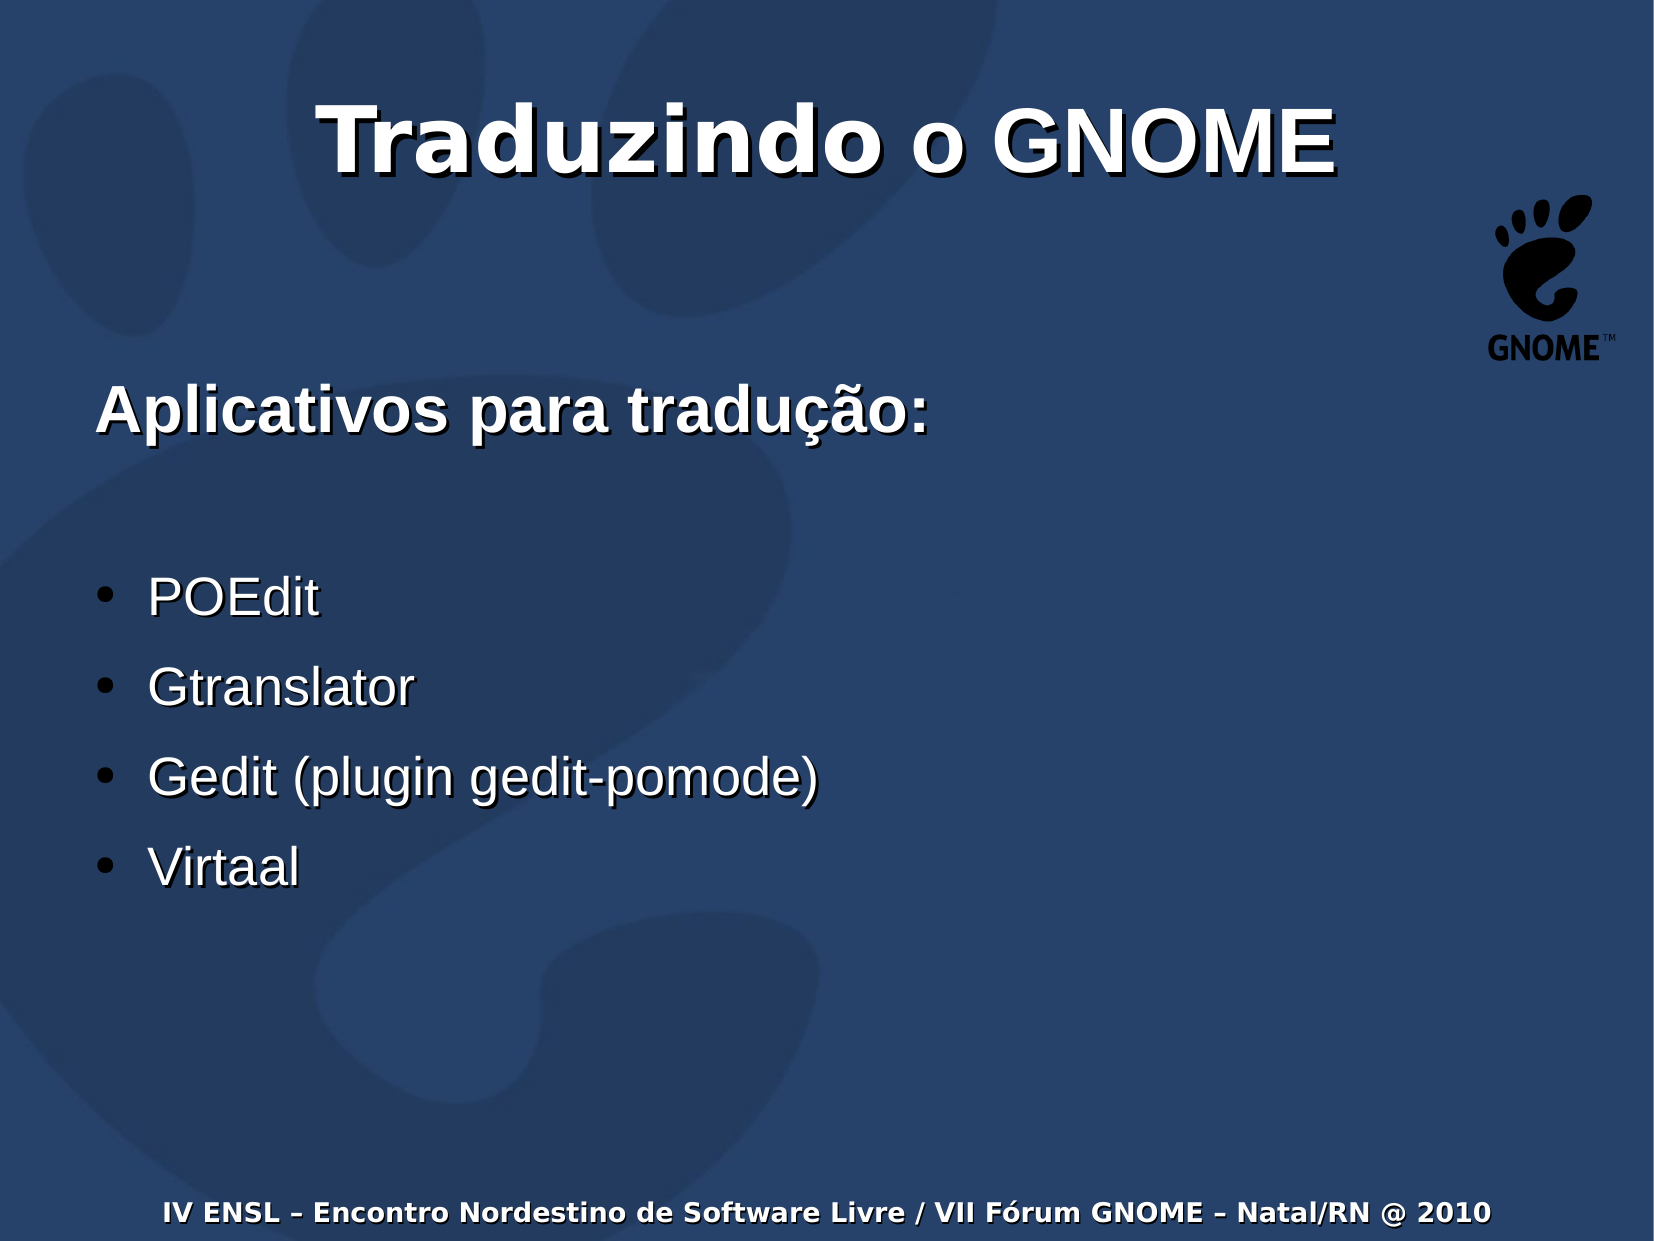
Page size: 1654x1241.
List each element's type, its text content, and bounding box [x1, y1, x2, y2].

title Traduzindo o GNOME [82, 45, 1571, 238]
title IV ENSL – Encontro Nordestino de Software Livre / VII Fórum GNOME – Natal/RN @ 2010 [0, 1145, 1654, 1241]
list Aplicativos para tradução: POEdit Gtranslator Gedit (plugin gedit-pomode) Virtaal [76, 372, 1566, 1145]
picture [0, 0, 1654, 1145]
